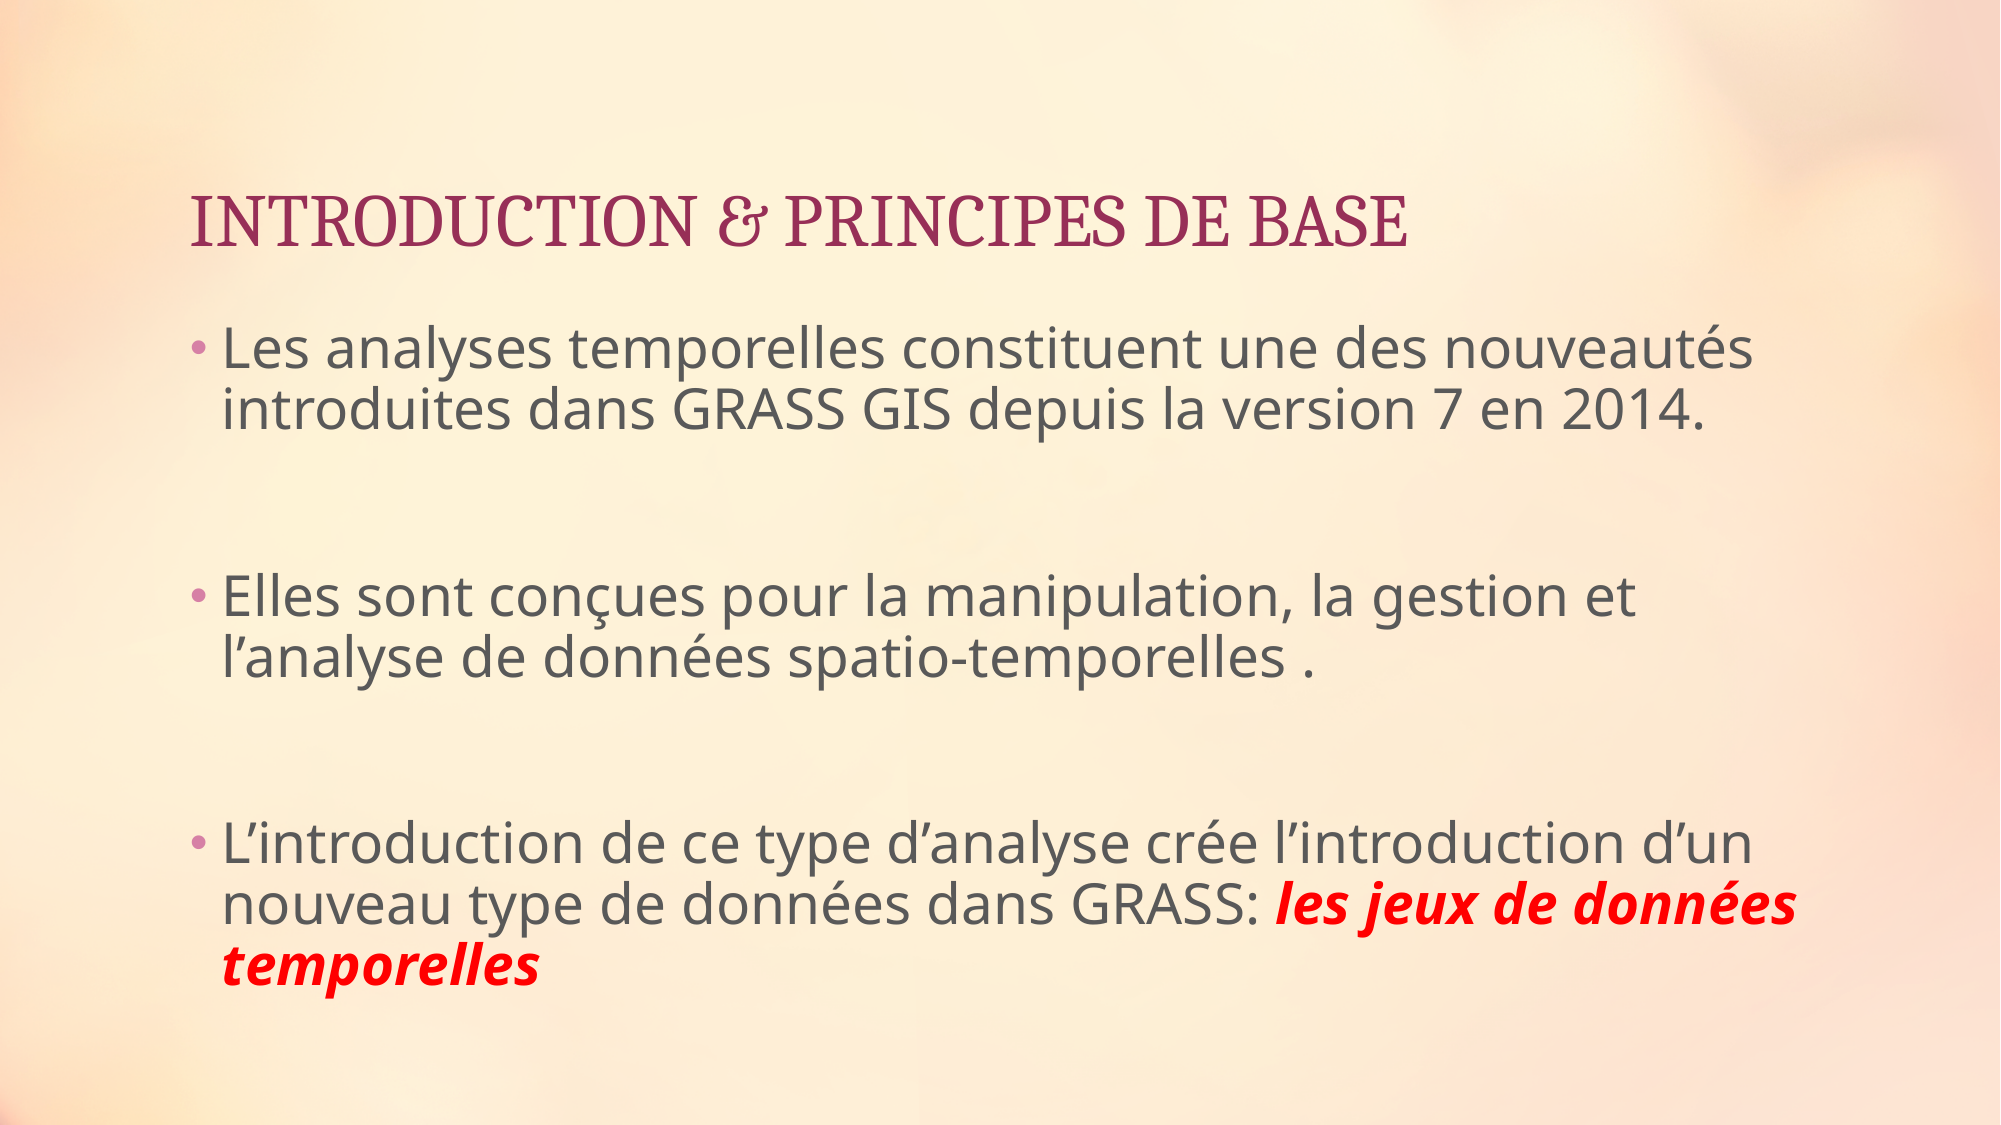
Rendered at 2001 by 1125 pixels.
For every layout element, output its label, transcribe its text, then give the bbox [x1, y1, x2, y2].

list Les analyses temporelles constituent une des nouveautés introduites dans GRASS GIS depuis la version 7 en 2014. Elles sont conçues pour la manipulation, la gestion et l’analyse de données spatio-temporelles . L’introduction de ce type d’analyse crée l’introduction d’un nouveau type de données dans GRASS: les jeux de données temporelles [174, 312, 1825, 1013]
picture [0, 0, 2001, 1125]
title INTRODUCTION & PRINCIPES DE BASE [174, 75, 1825, 271]
